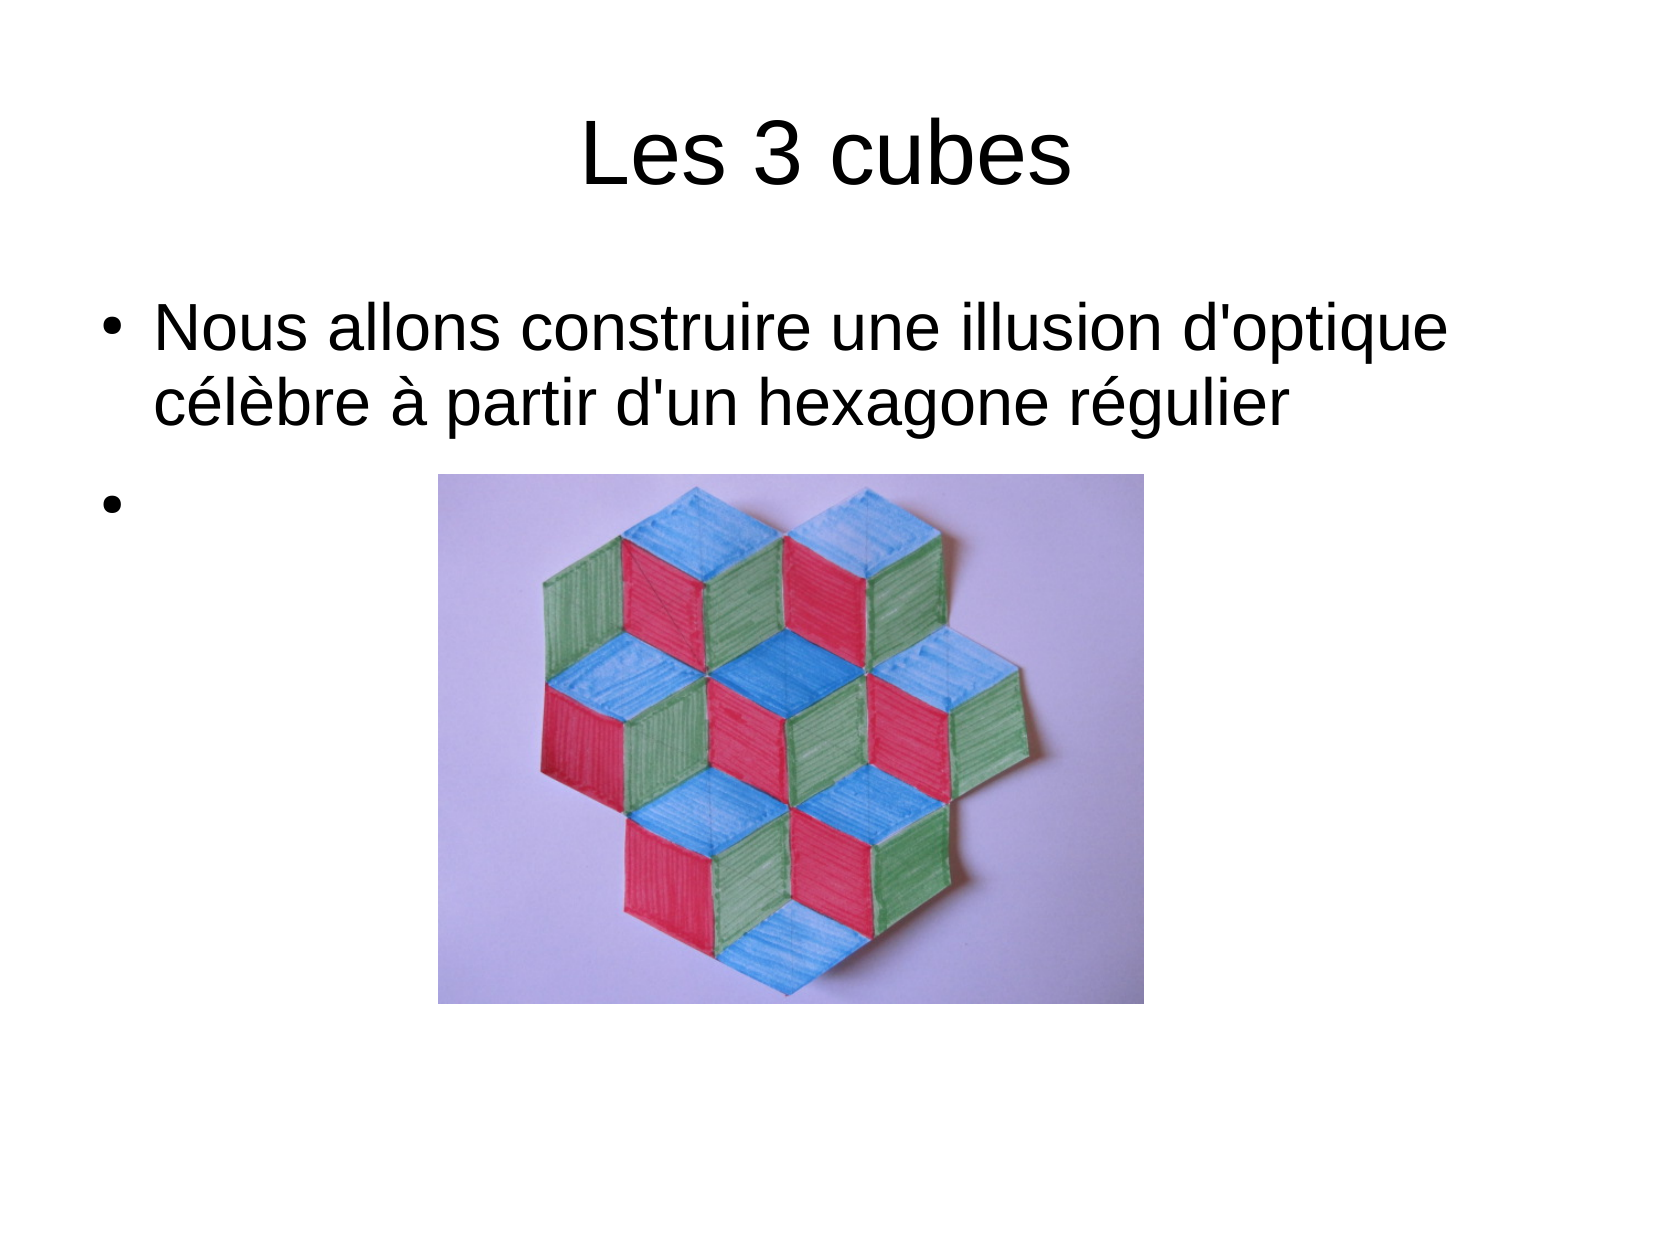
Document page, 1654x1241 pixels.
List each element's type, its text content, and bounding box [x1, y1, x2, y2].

picture [438, 474, 1144, 1004]
list Nous allons construire une illusion d'optique célèbre à partir d'un hexagone régulier [82, 290, 1571, 552]
title Les 3 cubes [82, 49, 1571, 257]
